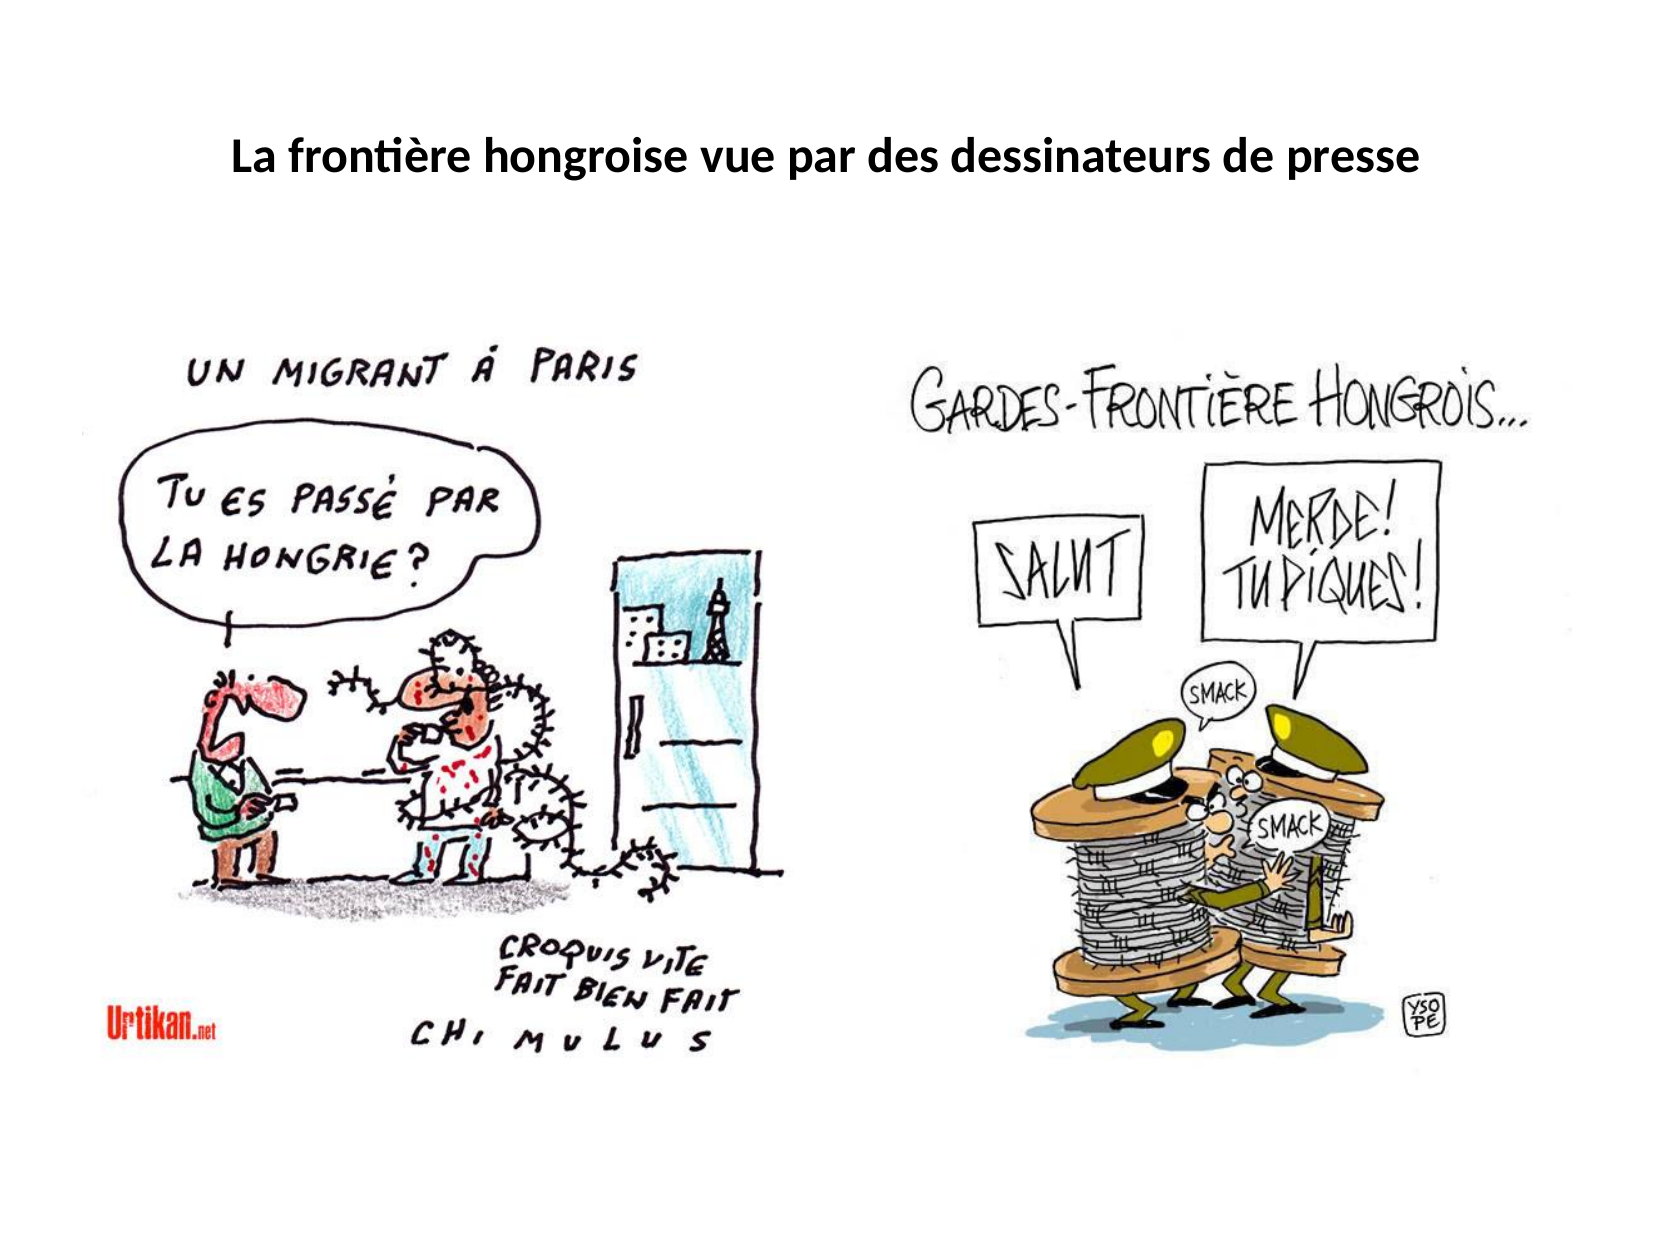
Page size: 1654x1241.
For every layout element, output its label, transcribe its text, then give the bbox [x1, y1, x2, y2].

picture [845, 320, 1572, 1079]
title La frontière hongroise vue par des dessinateurs de presse [82, 49, 1571, 257]
picture [82, 336, 809, 1063]
